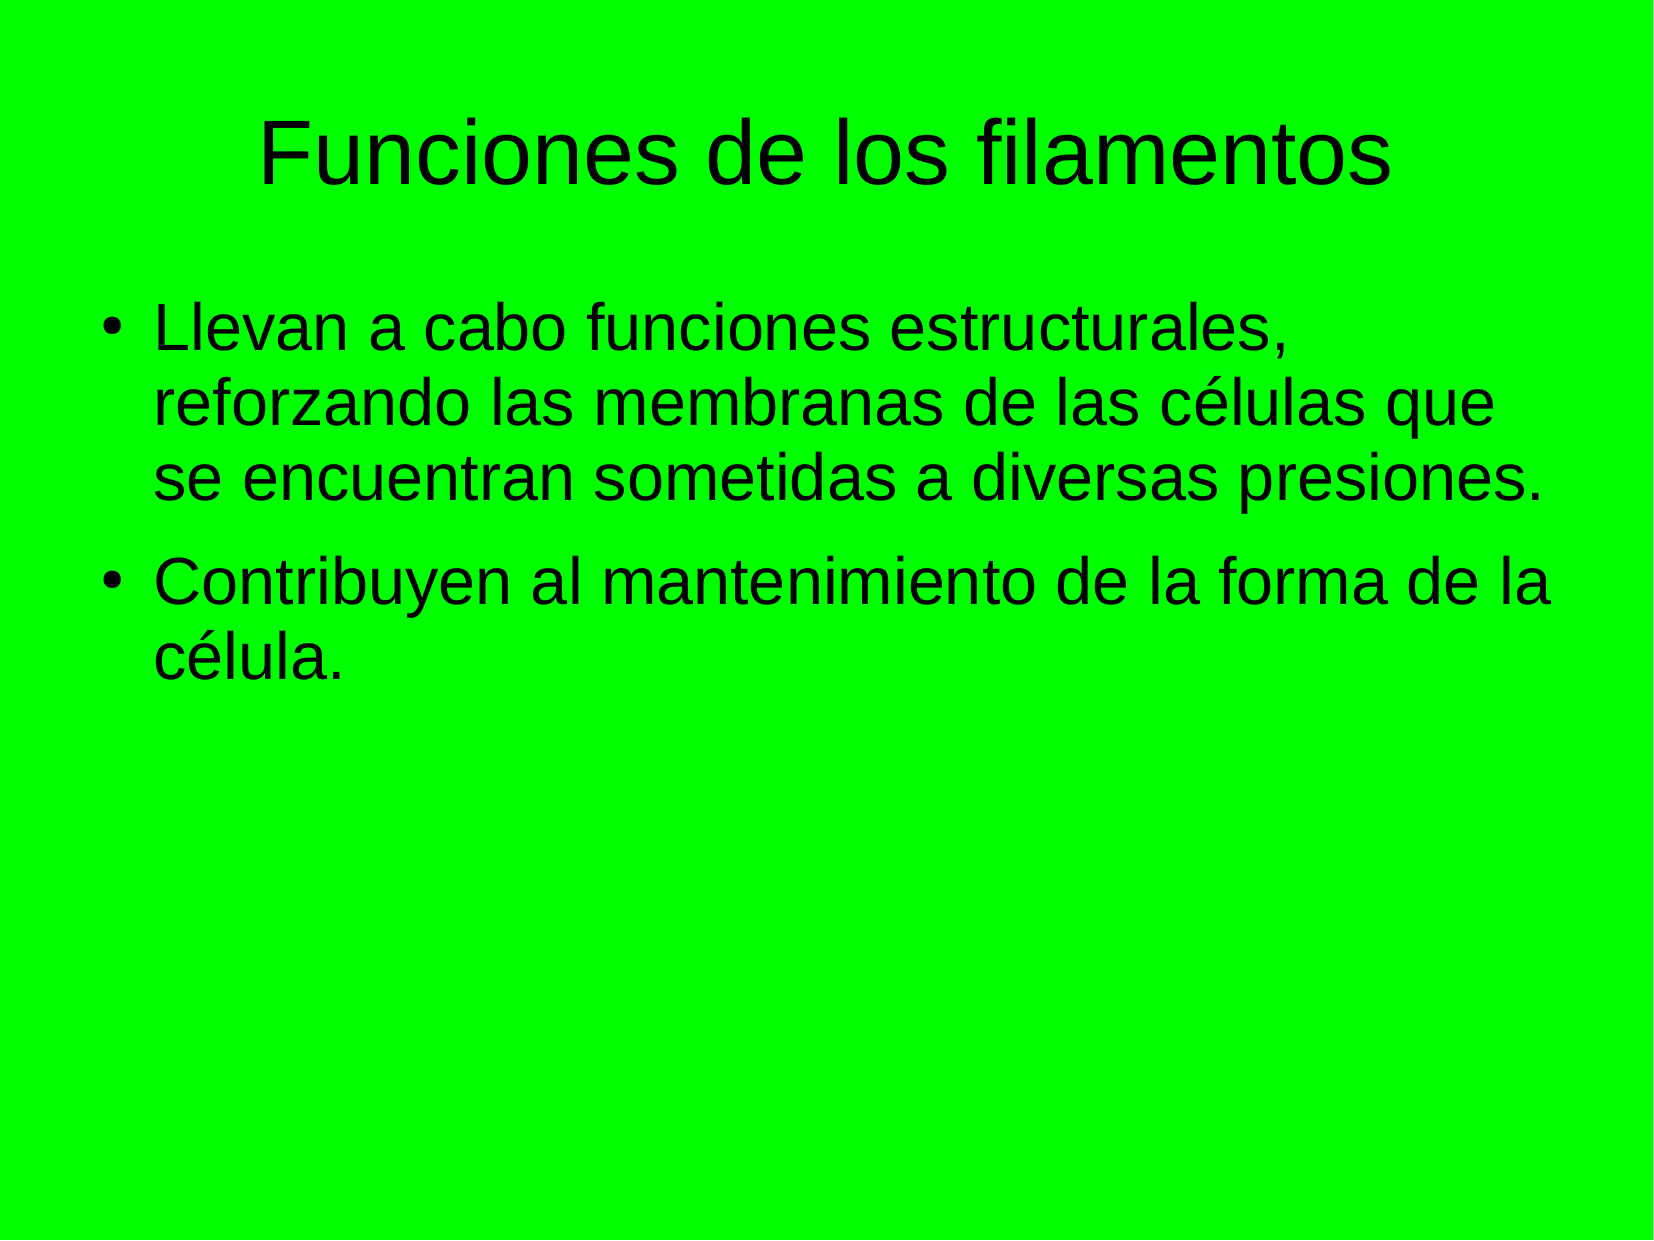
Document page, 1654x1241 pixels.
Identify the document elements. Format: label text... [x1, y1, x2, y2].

list Llevan a cabo funciones estructurales, reforzando las membranas de las células que se encuentran sometidas a diversas presiones. Contribuyen al mantenimiento de la forma de la célula. [82, 290, 1571, 1109]
title Funciones de los filamentos [82, 49, 1571, 257]
